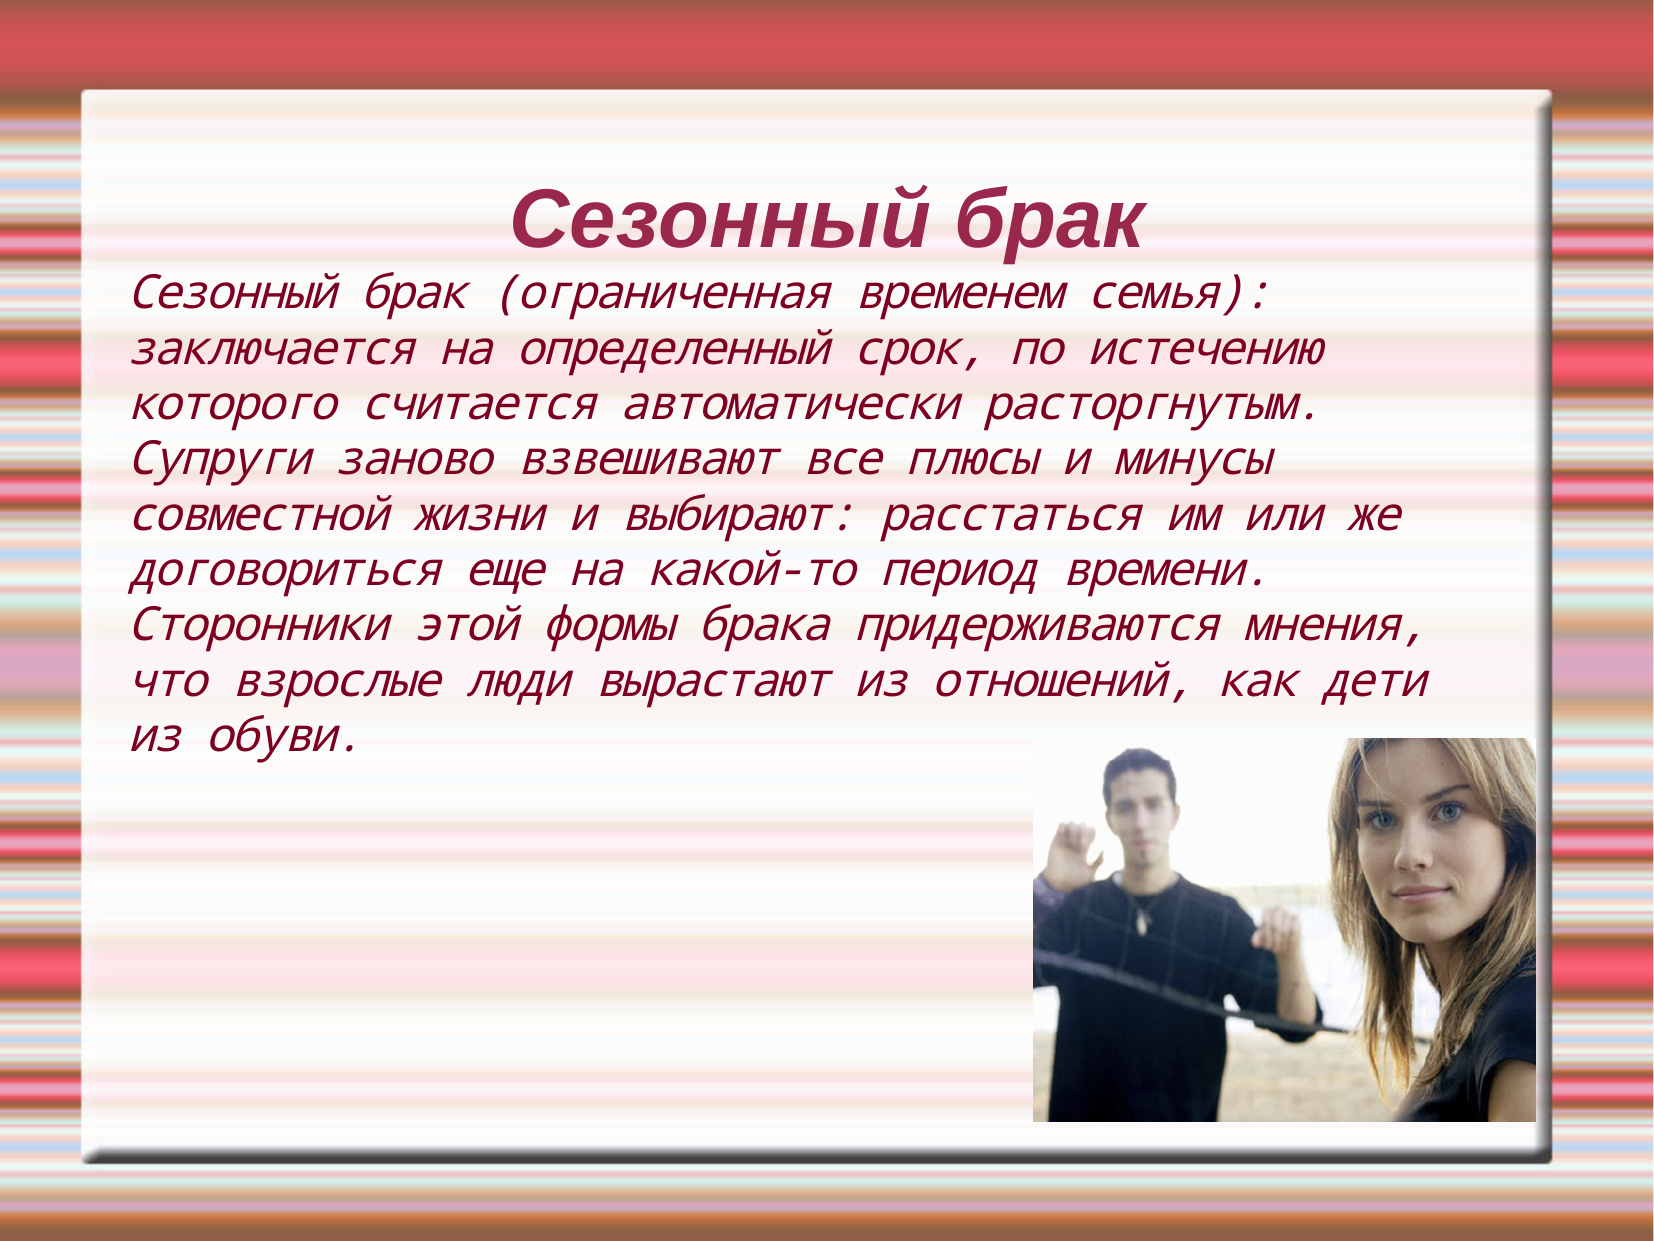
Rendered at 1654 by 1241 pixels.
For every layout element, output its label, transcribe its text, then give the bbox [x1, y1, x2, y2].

picture [0, 0, 1654, 1241]
chart [126, 265, 1506, 1047]
title Сезонный брак [121, 114, 1534, 322]
